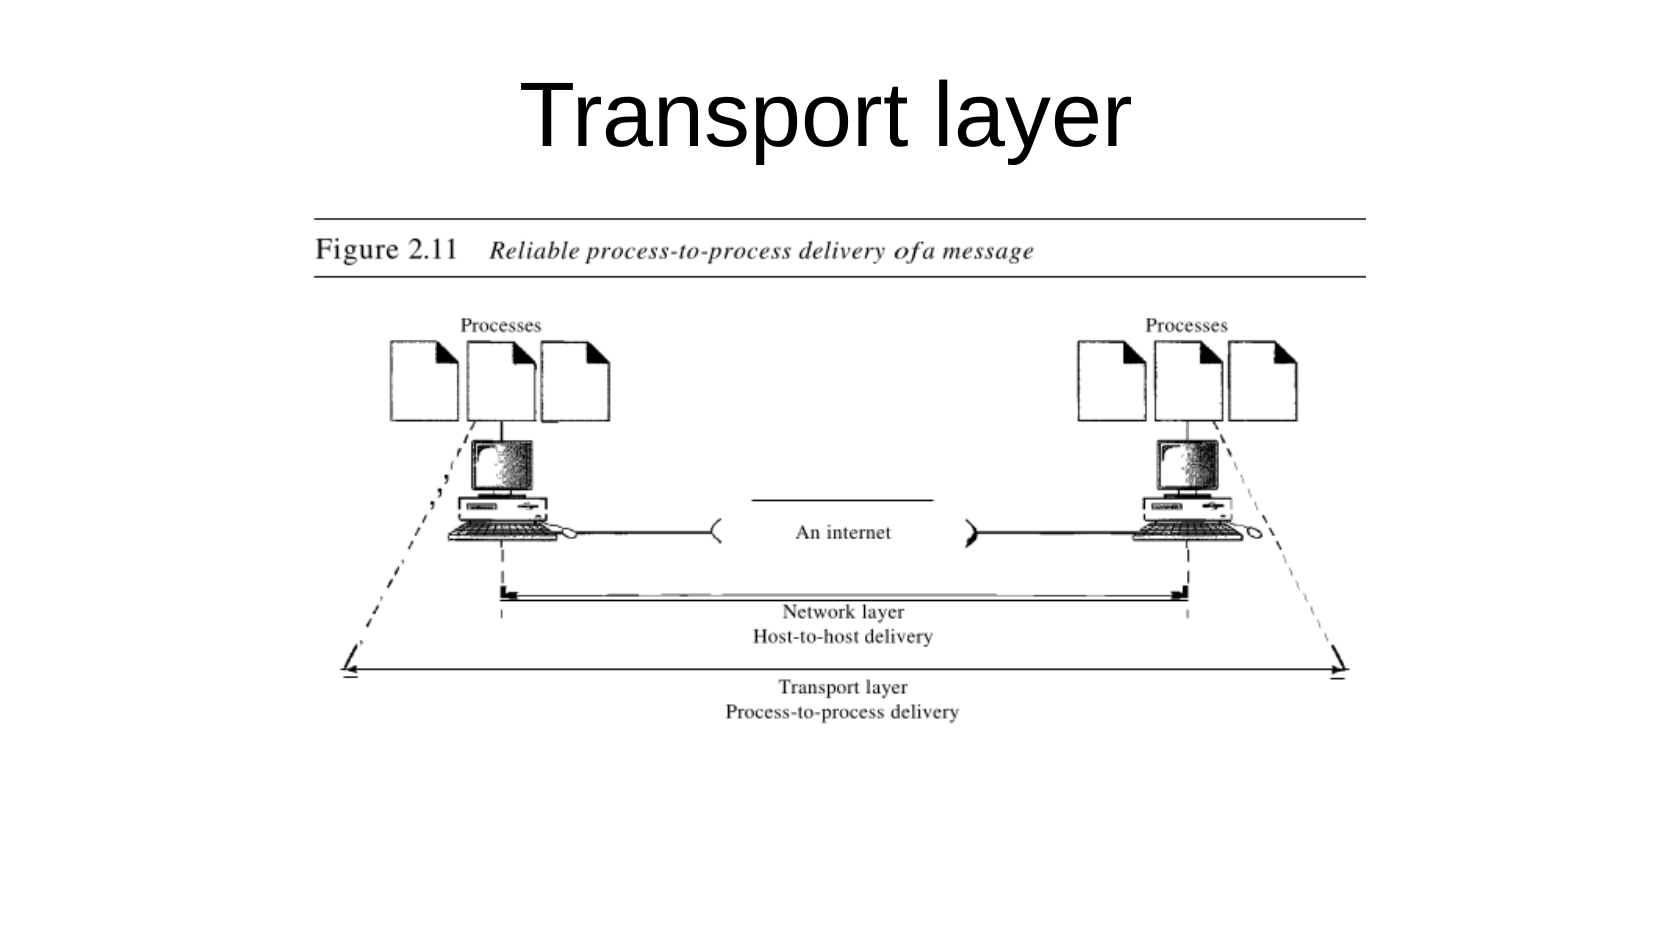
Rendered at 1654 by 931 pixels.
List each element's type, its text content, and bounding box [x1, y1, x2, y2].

title Transport layer [82, 37, 1571, 193]
picture [301, 206, 1366, 736]
